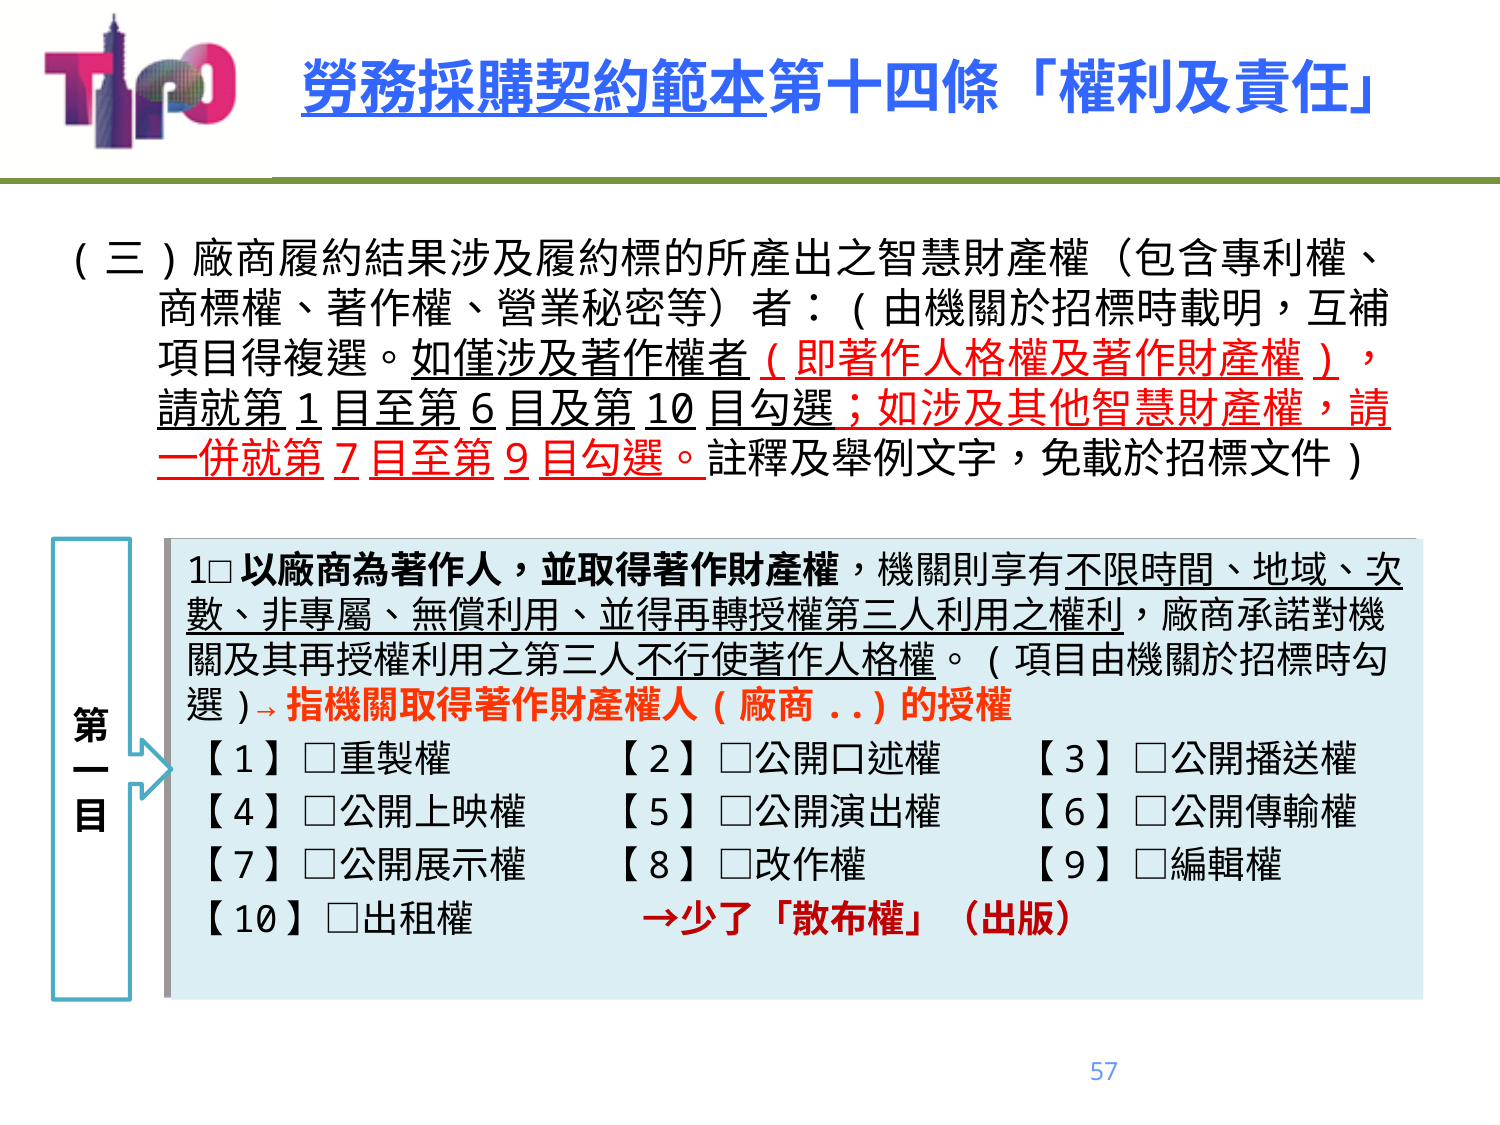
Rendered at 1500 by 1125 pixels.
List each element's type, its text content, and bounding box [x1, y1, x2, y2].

text_box (三)廠商履約結果涉及履約標的所產出之智慧財產權（包含專利權、商標權、著作權、營業秘密等）者：(由機關於招標時載明，互補項目得複選。如僅涉及著作權者(即著作人格權及著作財產權)，請就第1目至第6目及第10目勾選；如涉及其他智慧財產權，請一併就第7目至第9目勾選。註釋及舉例文字，免載於招標文件) [53, 224, 1406, 489]
title 勞務採購契約範本第十四條「權利及責任」 [179, 42, 1500, 150]
list 1□以廠商為著作人，並取得著作財產權，機關則享有不限時間、地域、次數、非專屬、無償利用、並得再轉授權第三人利用之權利，廠商承諾對機關及其再授權利用之第三人不行使著作人格權。(項目由機關於招標時勾選)→指機關取得著作財產權人(廠商..)的授權 【1】□重製權 【2】□公開口述權 【3】□公開播送權 【4】□公開上映權 【5】□公開演出權 【6】□公開傳輸權 【7】□公開展示權 【8】□改作權 【9】□編輯權 【10】□出租權 →少了「散布權」（出版） [171, 538, 1424, 1000]
text_box 第一目 [53, 538, 172, 1000]
text_box 57 [1074, 1042, 1426, 1103]
